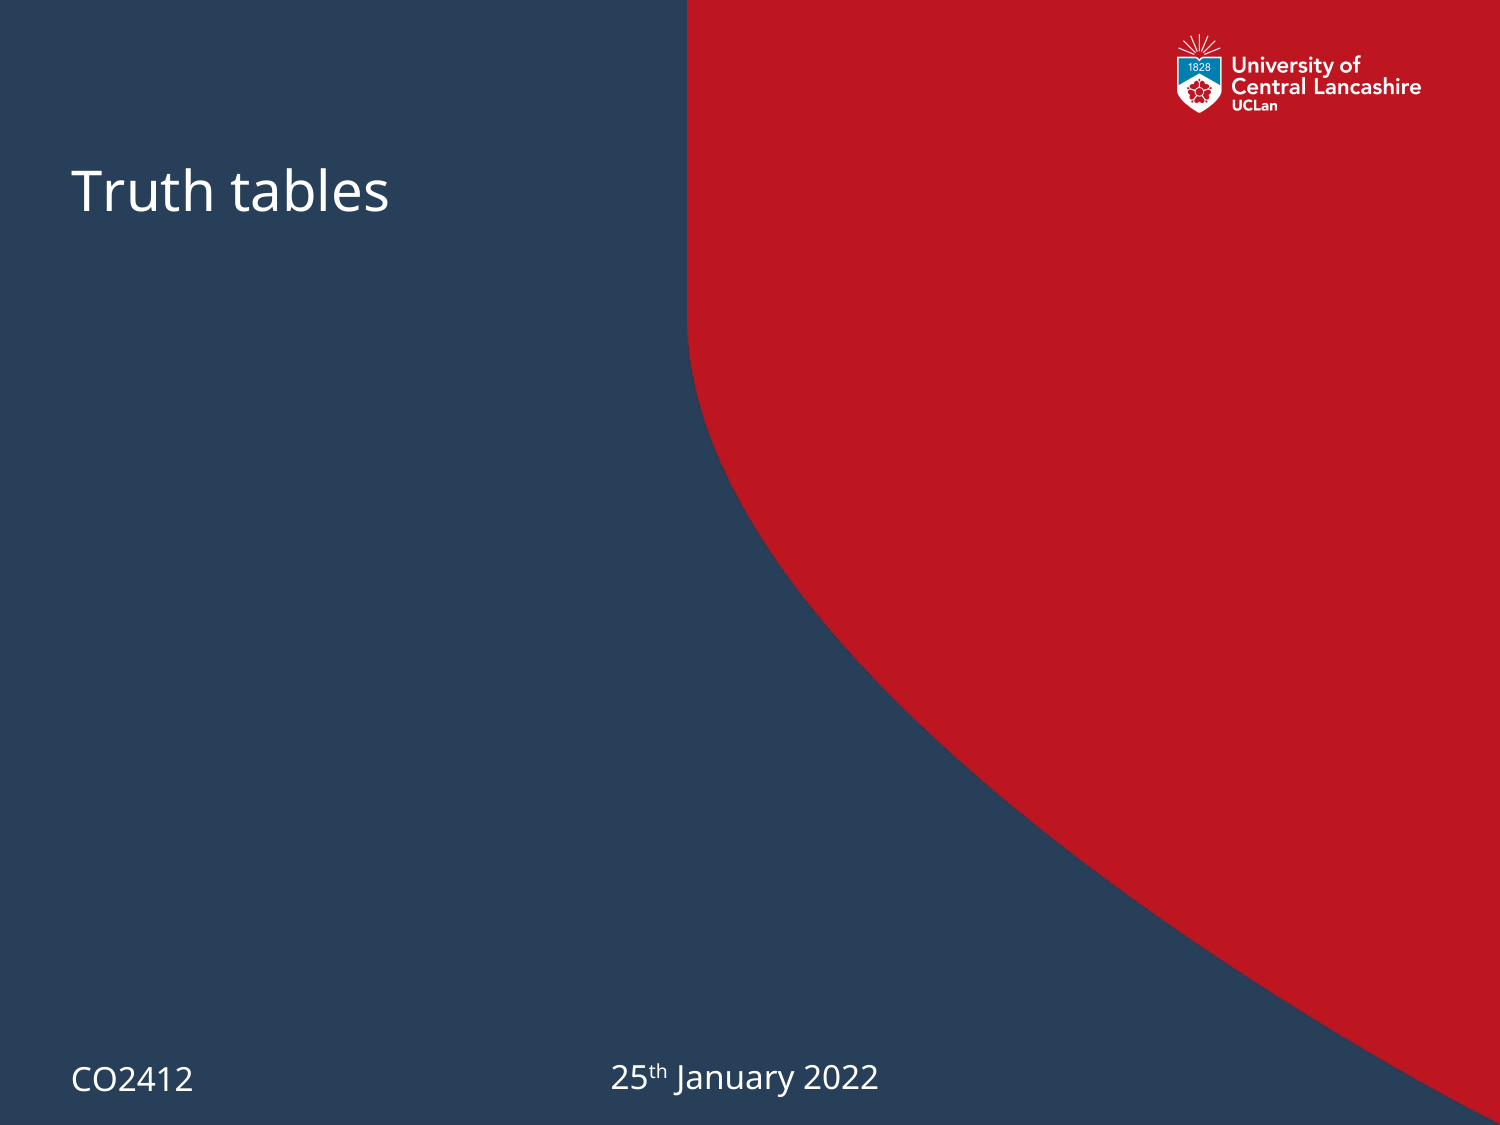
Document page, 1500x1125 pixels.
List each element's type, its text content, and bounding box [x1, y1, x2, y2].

picture [687, 0, 1500, 1125]
text_box Truth tables [56, 68, 1185, 310]
